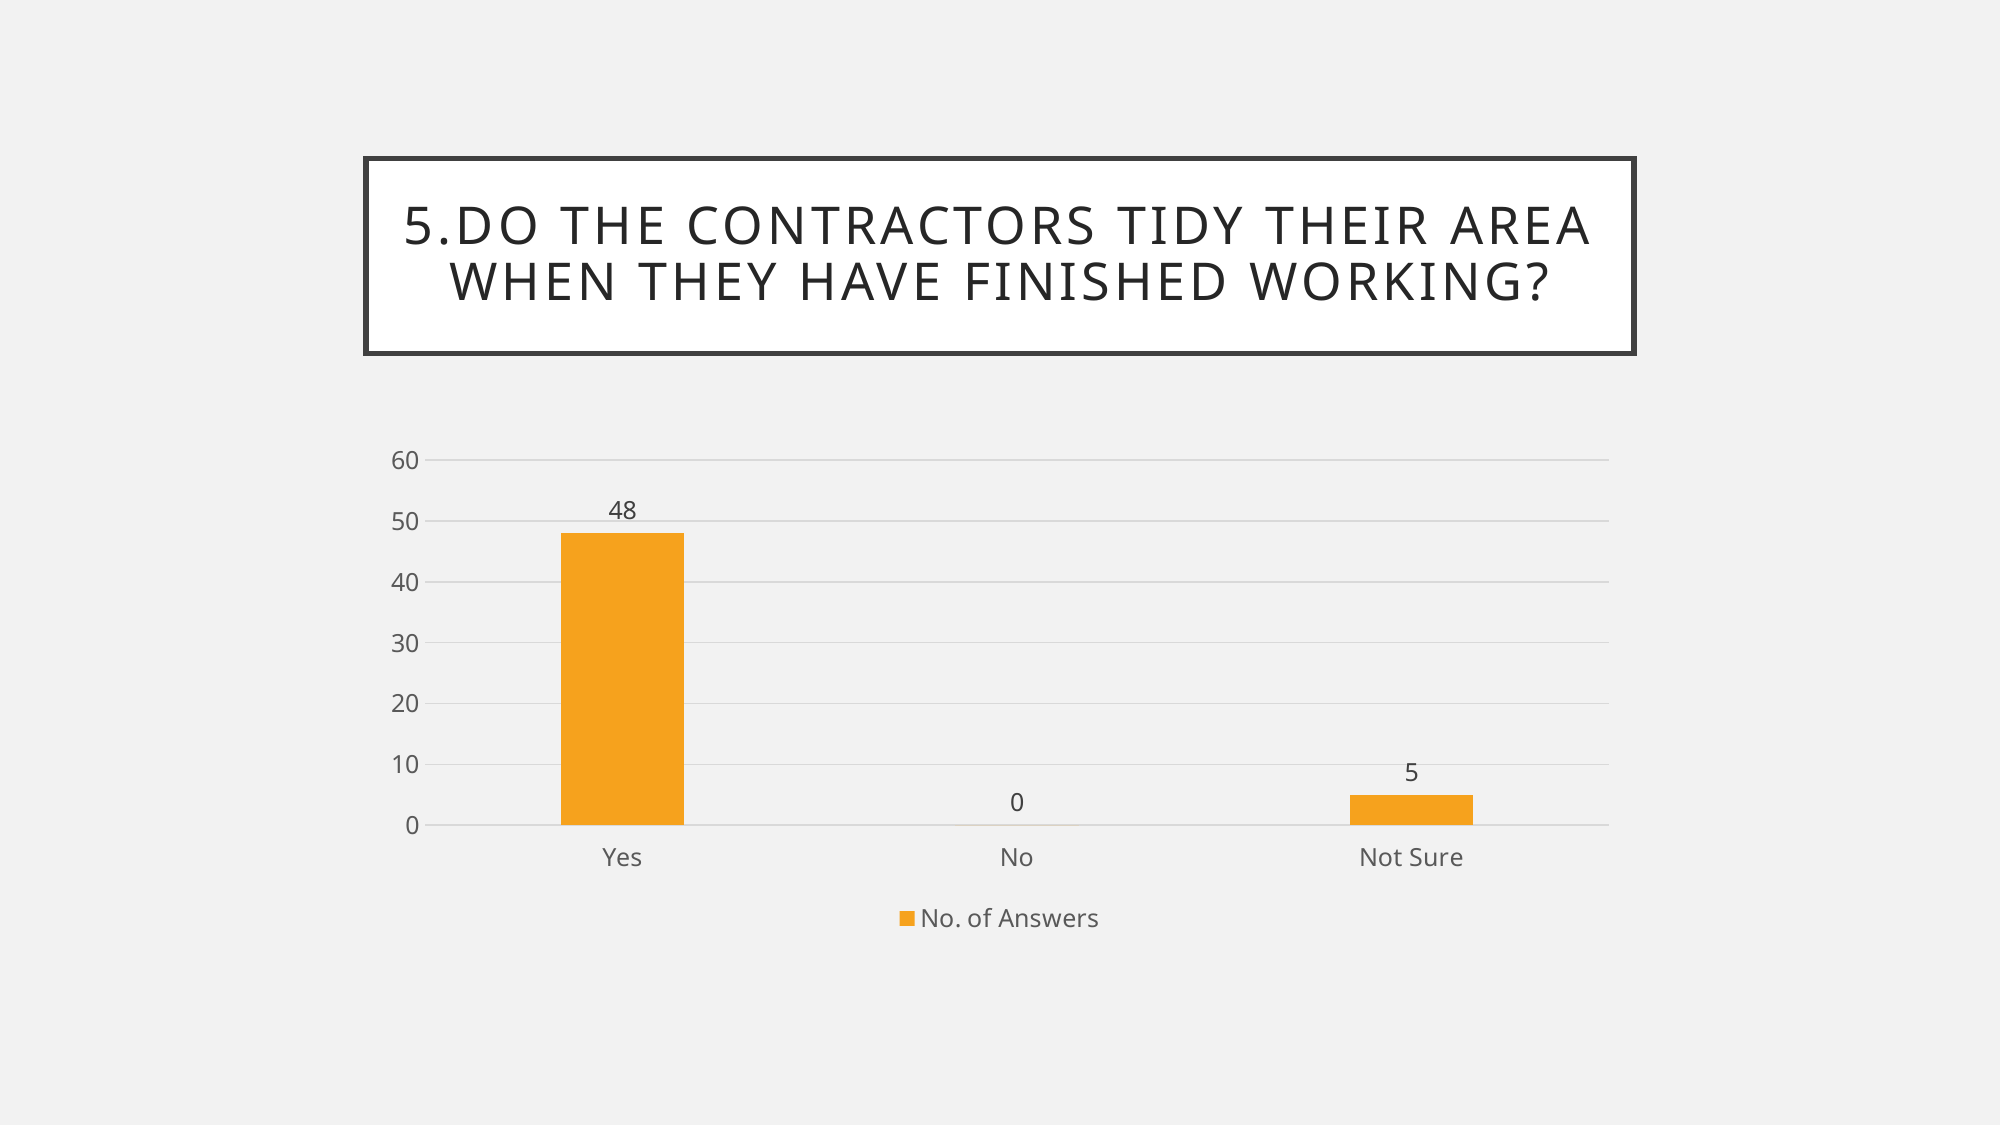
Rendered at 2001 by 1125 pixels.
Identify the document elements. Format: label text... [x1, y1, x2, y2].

chart [365, 432, 1635, 942]
title 5.Do the contractors tidy their area when they have finished working? [366, 158, 1634, 354]
